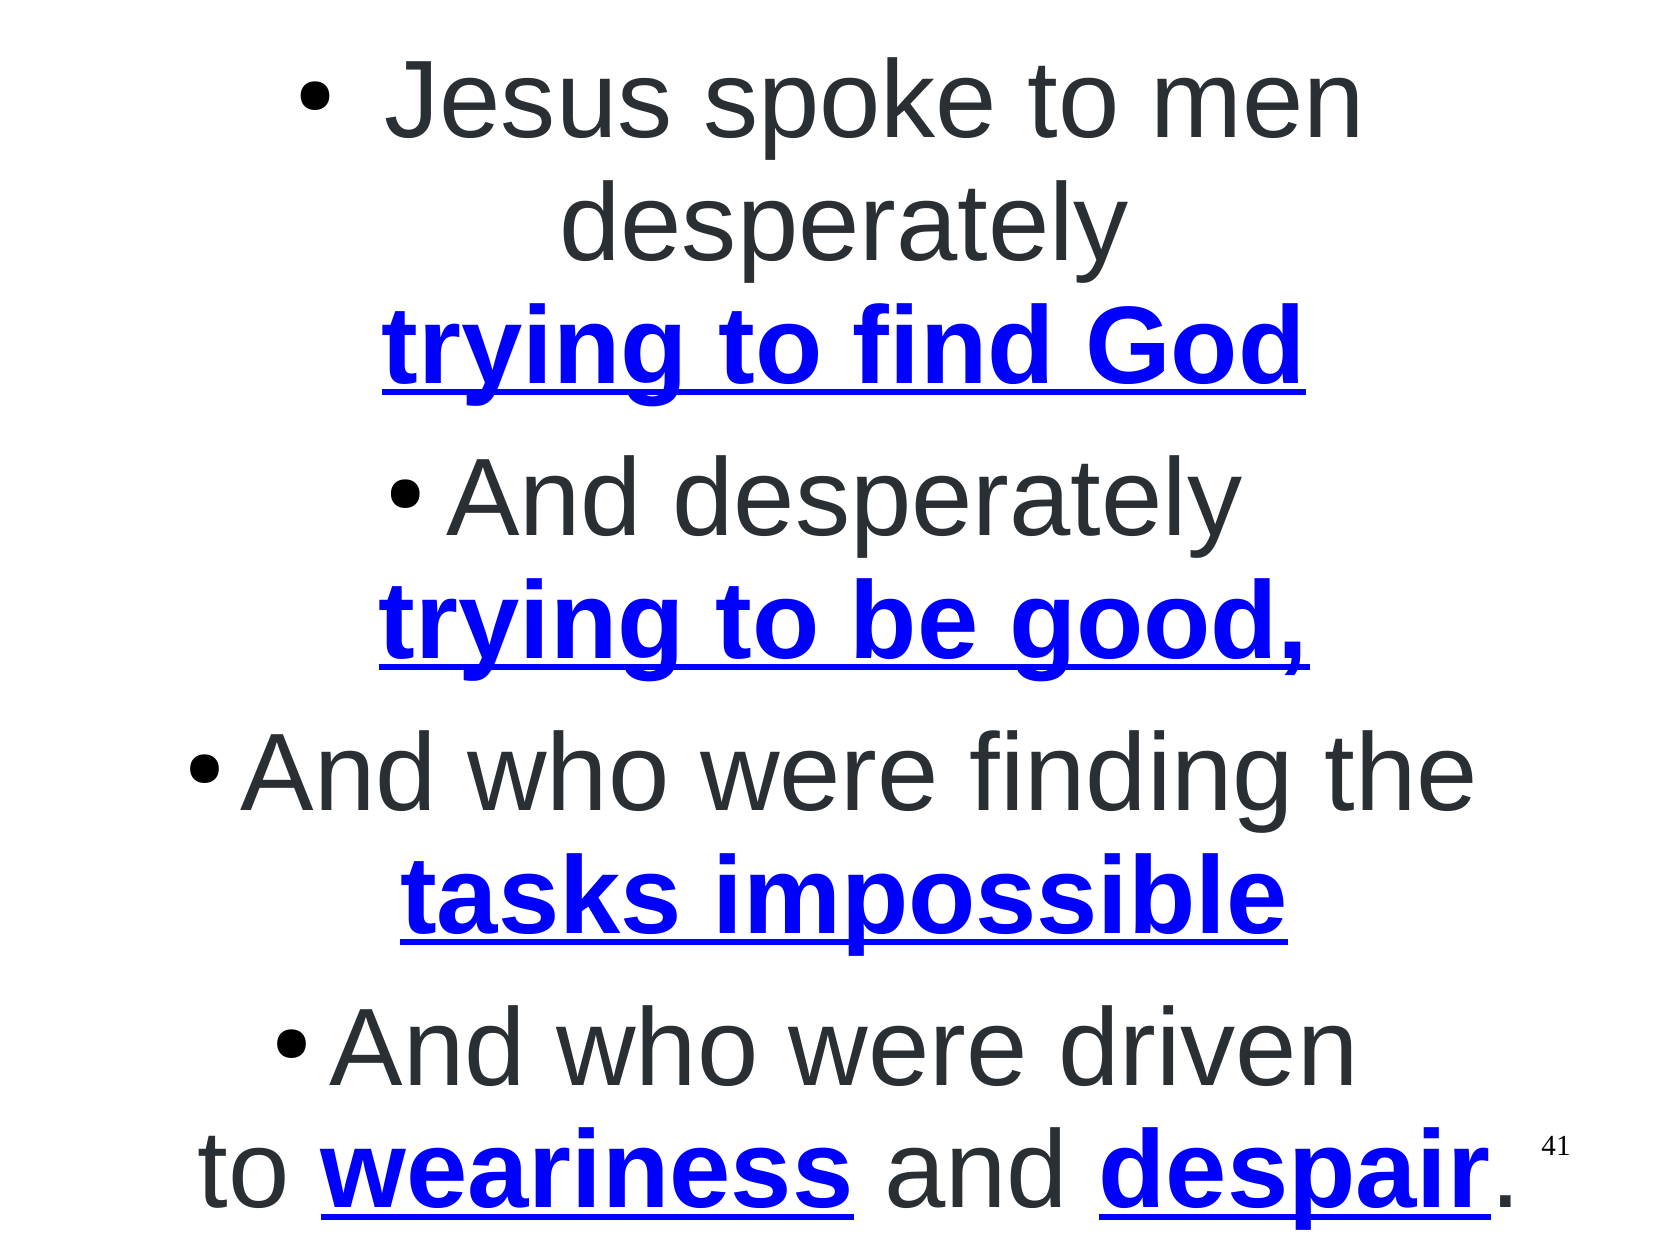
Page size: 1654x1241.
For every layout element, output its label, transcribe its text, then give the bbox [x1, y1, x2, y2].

list Jesus spoke to men desperately trying to find God And desperately trying to be good, And who were finding the tasks impossible And who were driven to weariness and despair. [37, 37, 1613, 1238]
